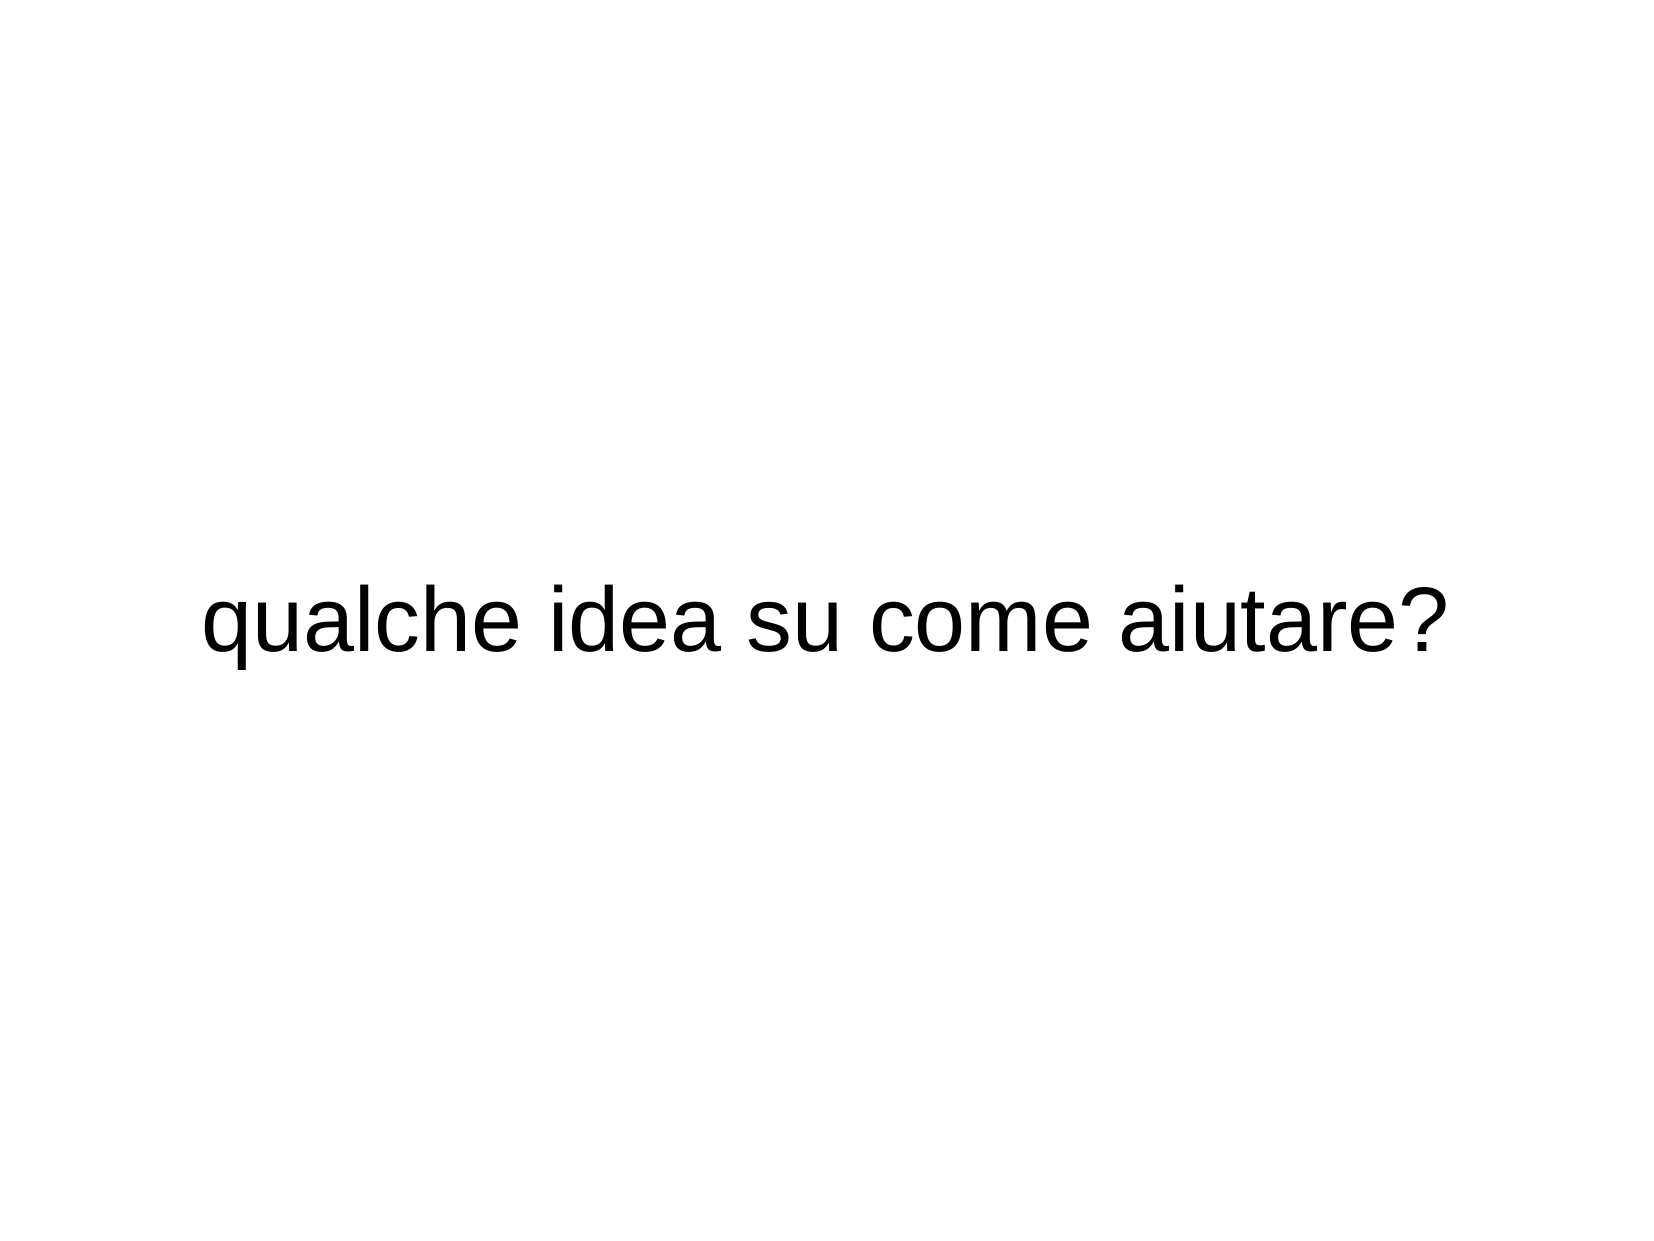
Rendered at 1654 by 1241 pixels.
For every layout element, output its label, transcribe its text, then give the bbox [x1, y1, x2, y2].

title qualche idea su come aiutare? [82, 516, 1571, 724]
